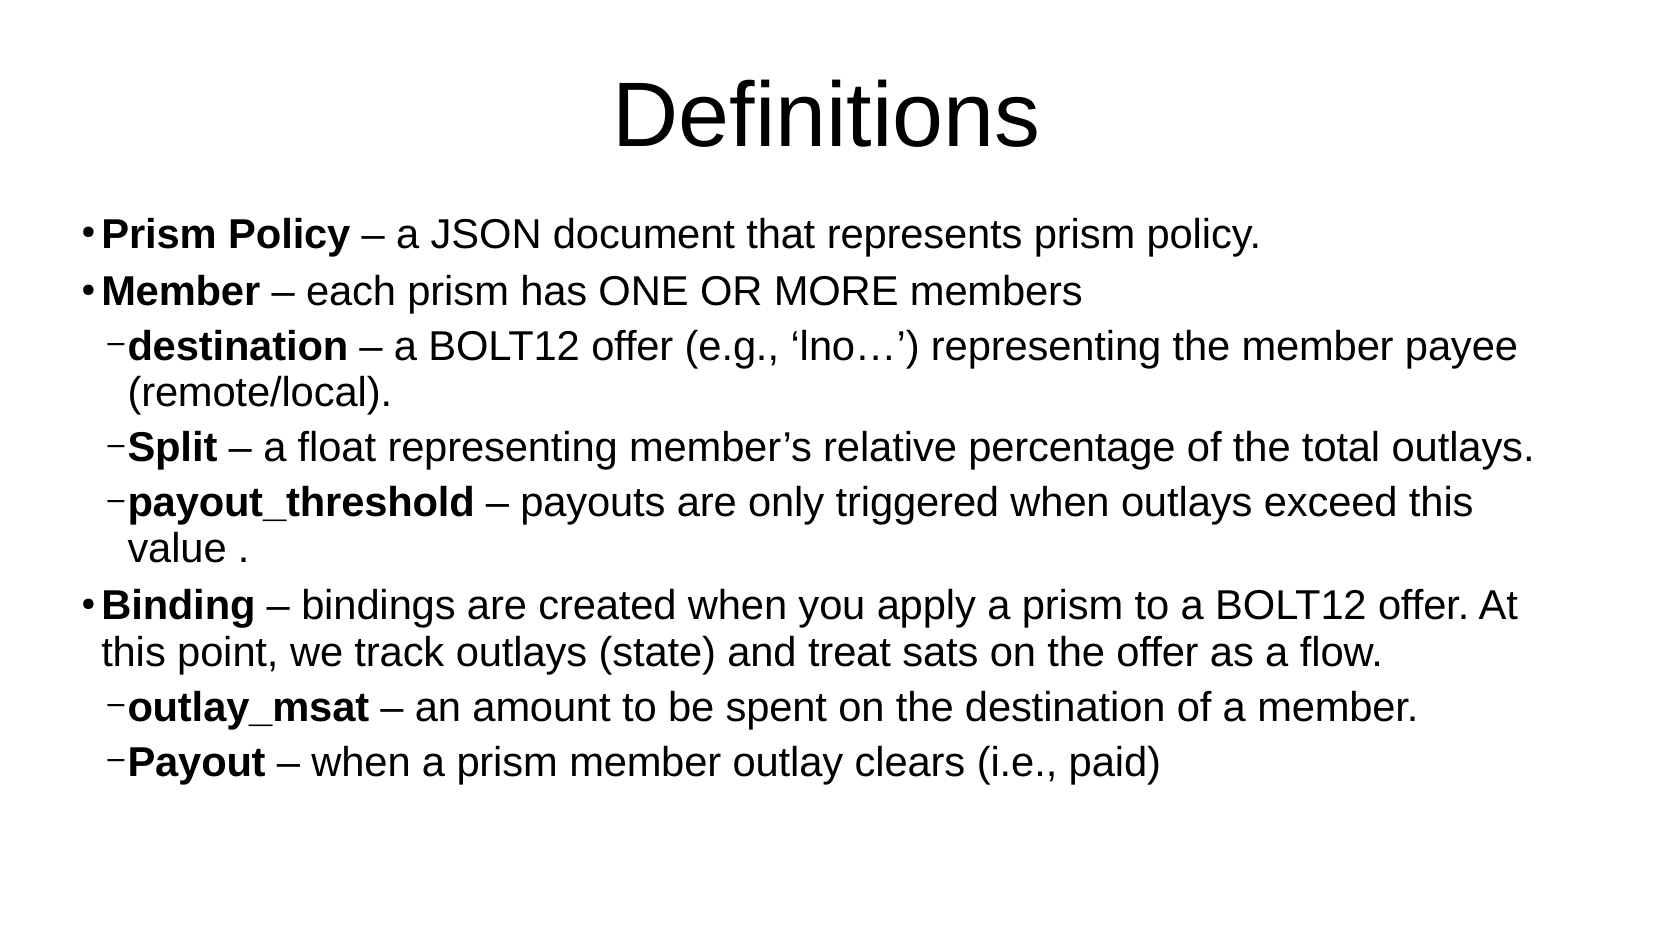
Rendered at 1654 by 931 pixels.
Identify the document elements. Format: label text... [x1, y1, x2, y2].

list Prism Policy – a JSON document that represents prism policy. Member – each prism has ONE OR MORE members destination – a BOLT12 offer (e.g., ‘lno…’) representing the member payee (remote/local). Split – a float representing member’s relative percentage of the total outlays. payout_threshold – payouts are only triggered when outlays exceed this value . Binding – bindings are created when you apply a prism to a BOLT12 offer. At this point, we track outlays (state) and treat sats on the offer as a flow. outlay_msat – an amount to be spent on the destination of a member. Payout – when a prism member outlay clears (i.e., paid) [75, 210, 1538, 863]
title Definitions [82, 37, 1571, 193]
